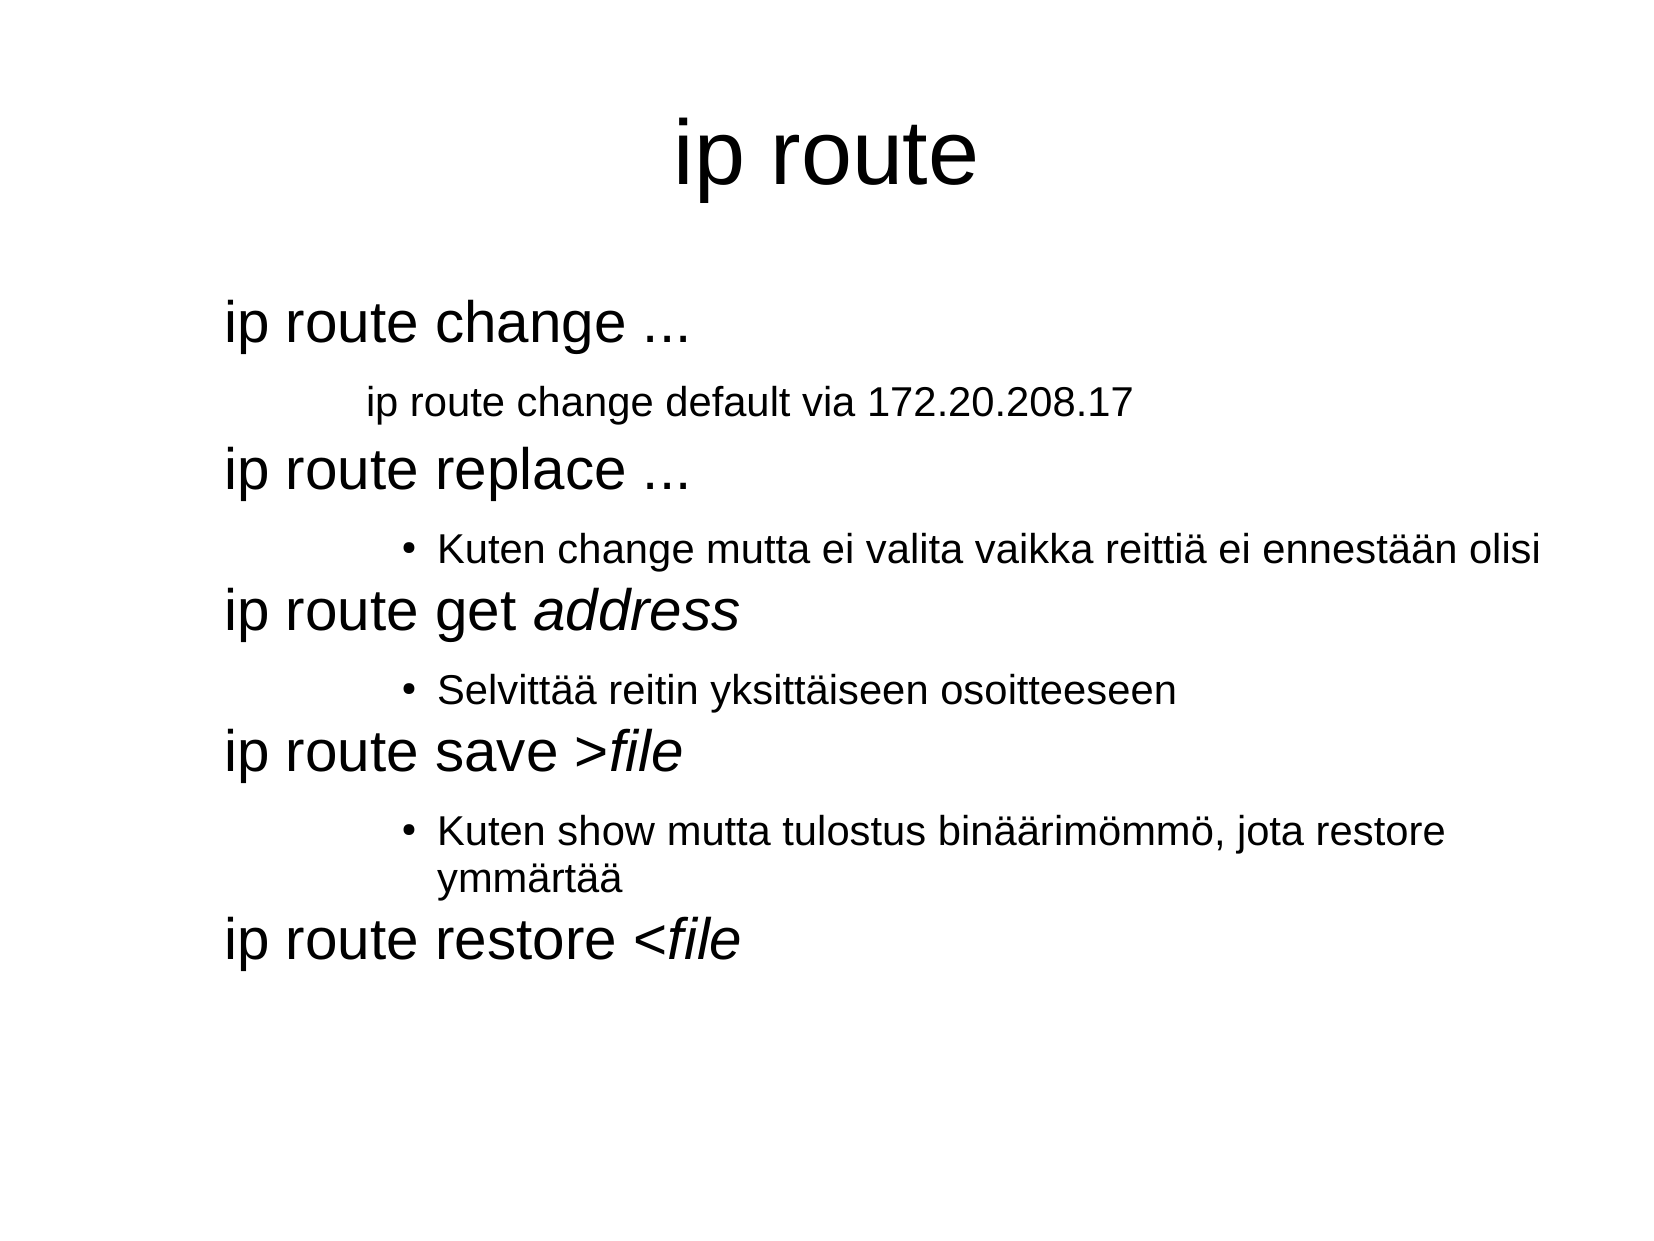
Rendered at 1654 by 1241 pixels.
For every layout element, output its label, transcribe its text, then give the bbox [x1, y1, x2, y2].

title ip route [82, 49, 1571, 257]
list ip route change ... ip route change default via 172.20.208.17 ip route replace ... Kuten change mutta ei valita vaikka reittiä ei ennestään olisi ip route get address Selvittää reitin yksittäiseen osoitteeseen ip route save >file Kuten show mutta tulostus binäärimömmö, jota restore ymmärtää ip route restore <file [82, 290, 1571, 1010]
